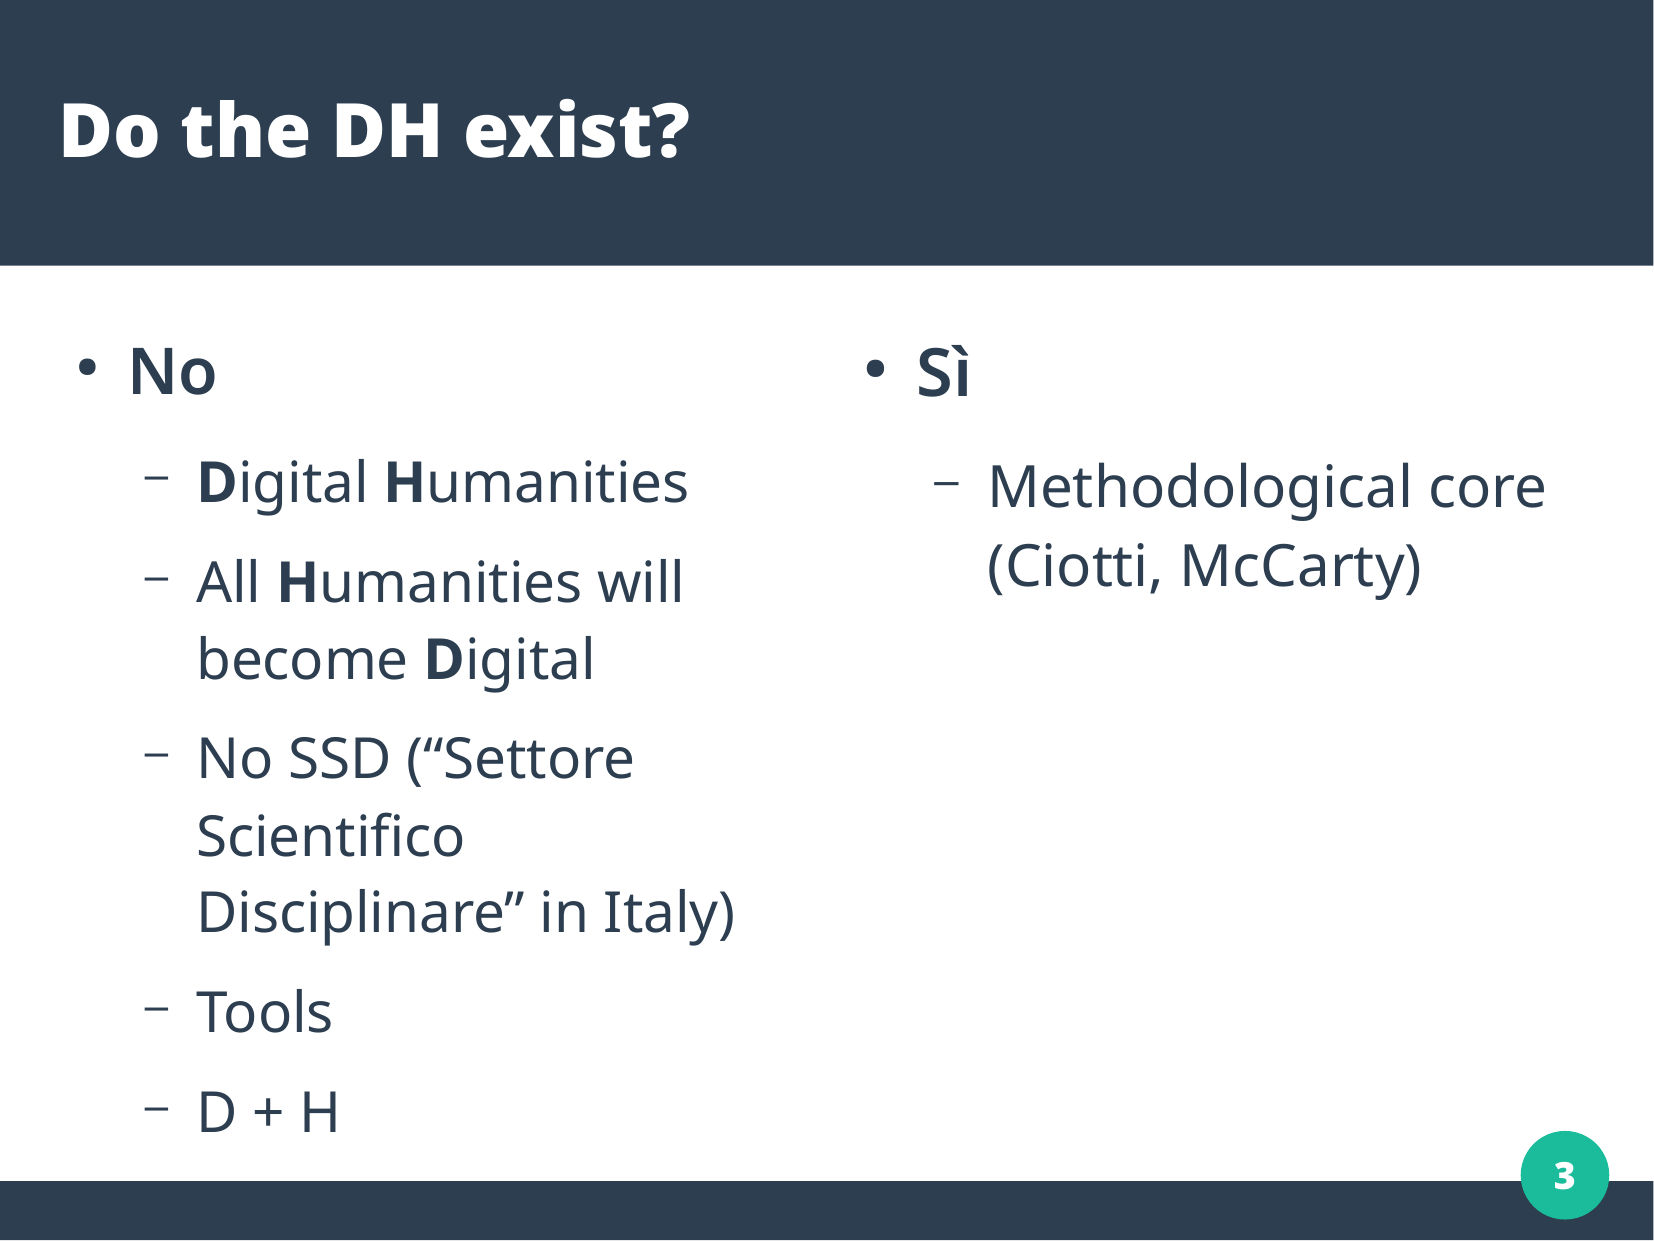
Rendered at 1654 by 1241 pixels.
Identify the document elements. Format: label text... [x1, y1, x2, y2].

list No Digital Humanities All Humanities will become Digital No SSD (“Settore Scientifico Disciplinare” in Italy) Tools D + H [59, 324, 809, 1152]
title Do the DH exist? [59, 49, 1595, 207]
list Sì Methodological core (Ciotti, McCarty) [845, 324, 1596, 1152]
